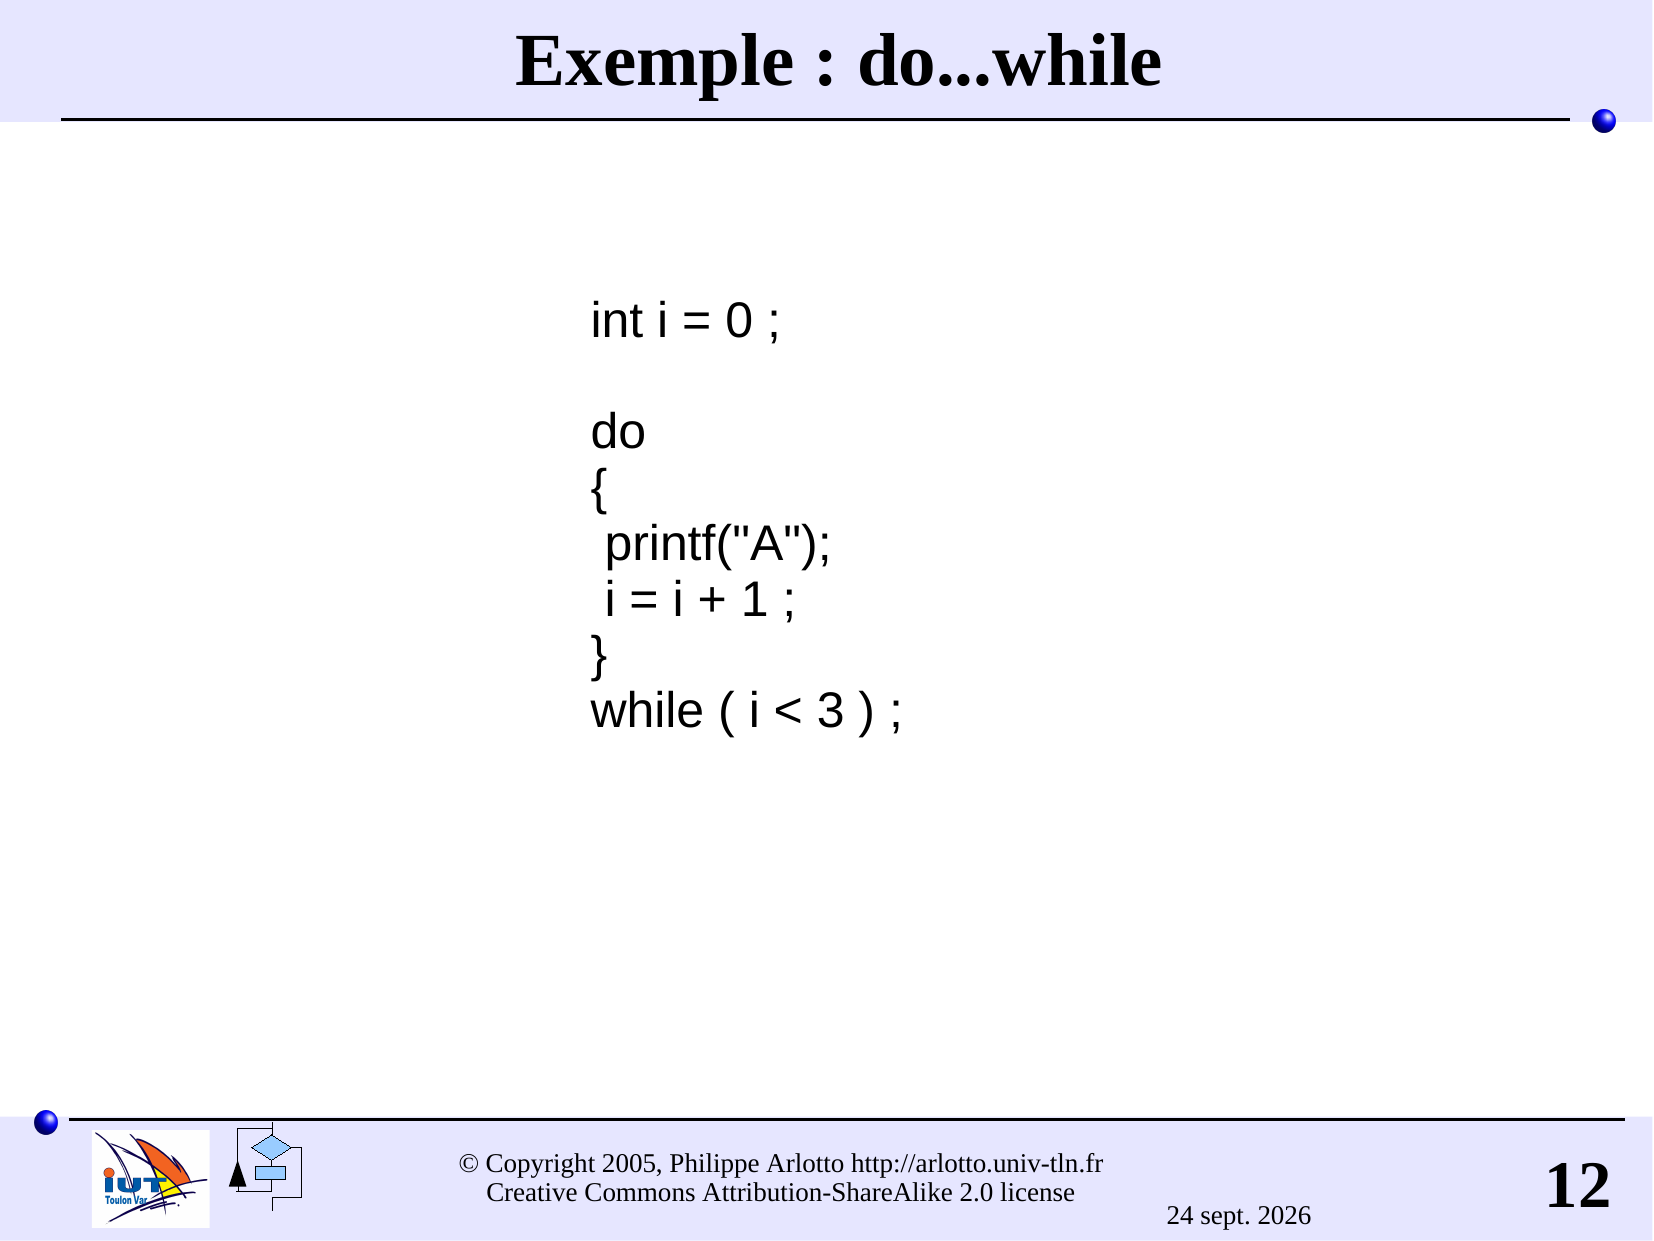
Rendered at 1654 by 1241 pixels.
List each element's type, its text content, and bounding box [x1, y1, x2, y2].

title Exemple : do...while [95, 14, 1585, 107]
text_box int i = 0 ; do { printf("A"); i = i + 1 ; } while ( i < 3 ) ; [590, 292, 1004, 739]
